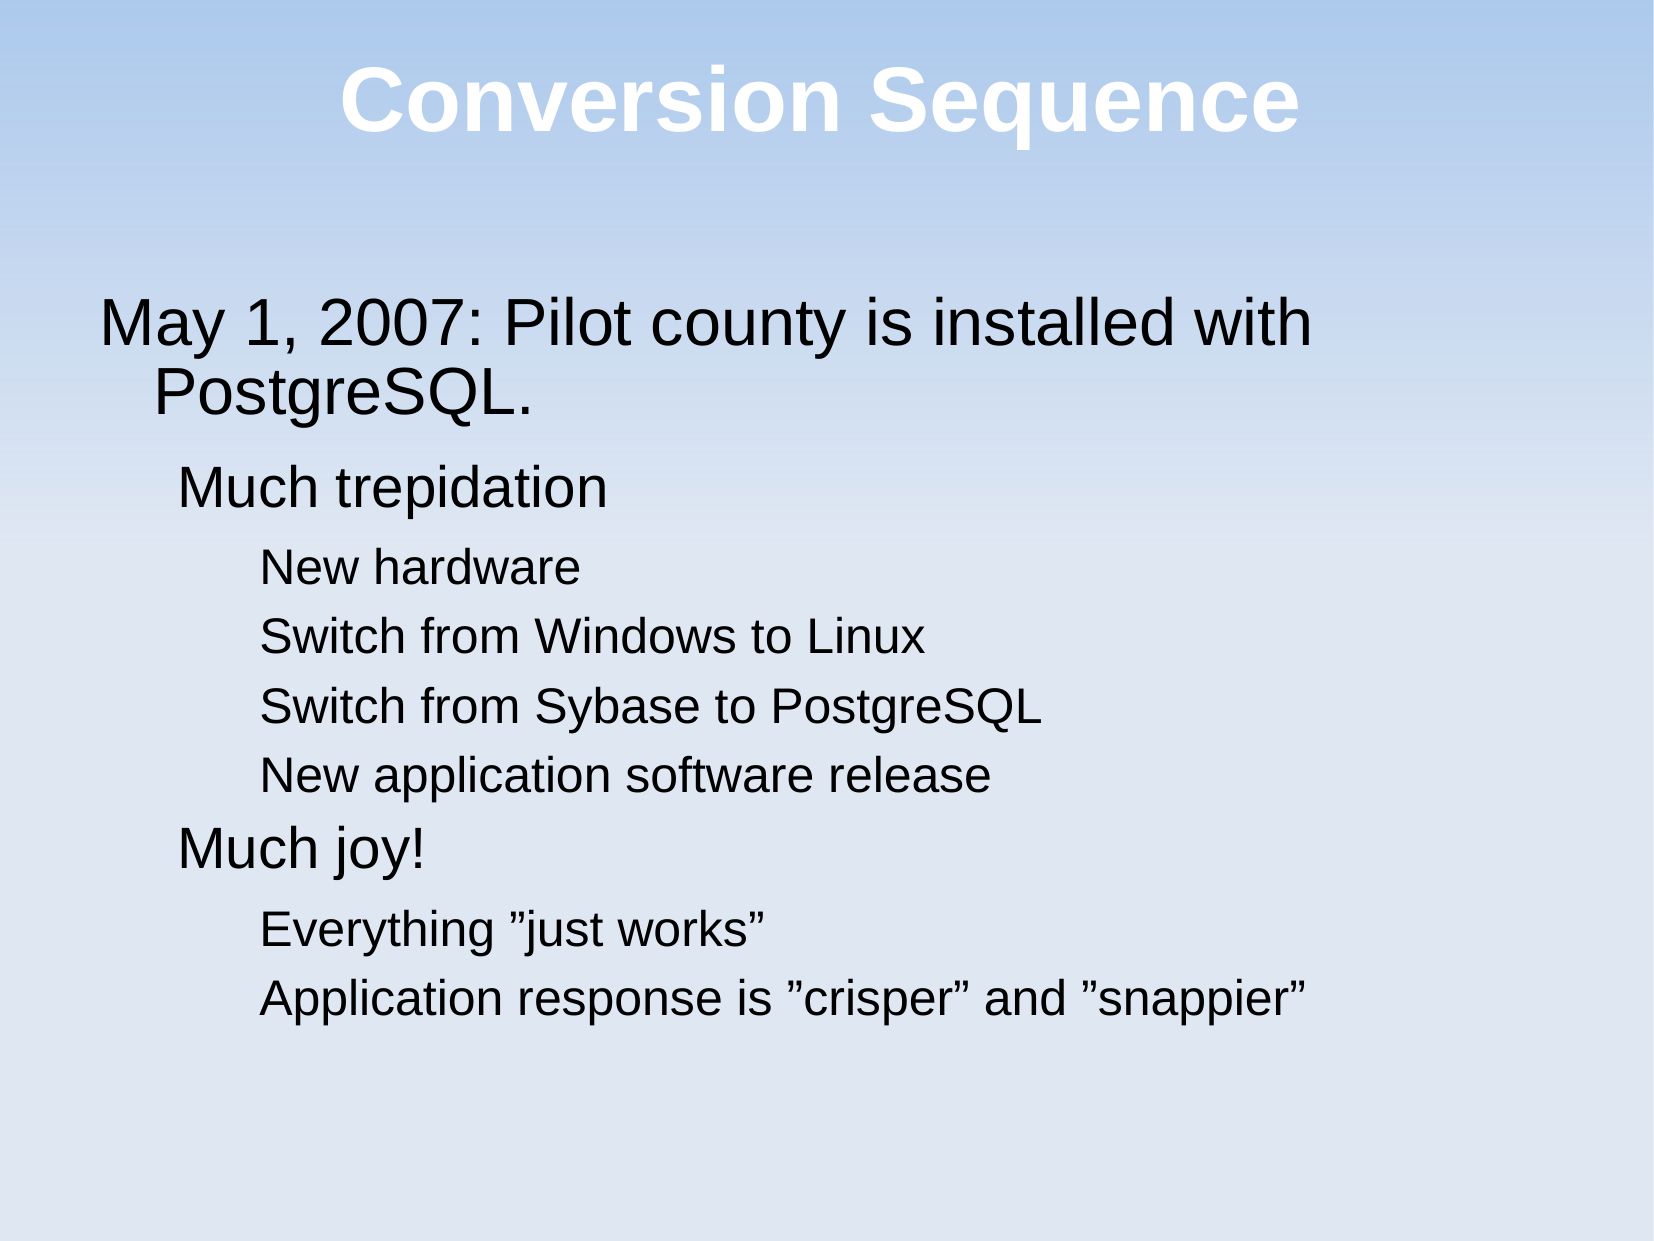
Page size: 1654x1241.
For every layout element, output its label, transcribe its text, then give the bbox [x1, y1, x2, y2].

picture [0, 0, 1654, 1241]
title Conversion Sequence [76, 7, 1565, 200]
list May 1, 2007: Pilot county is installed with PostgreSQL. Much trepidation New hardware Switch from Windows to Linux Switch from Sybase to PostgreSQL New application software release Much joy! Everything ”just works” Application response is ”crisper” and ”snappier” [82, 290, 1571, 1094]
